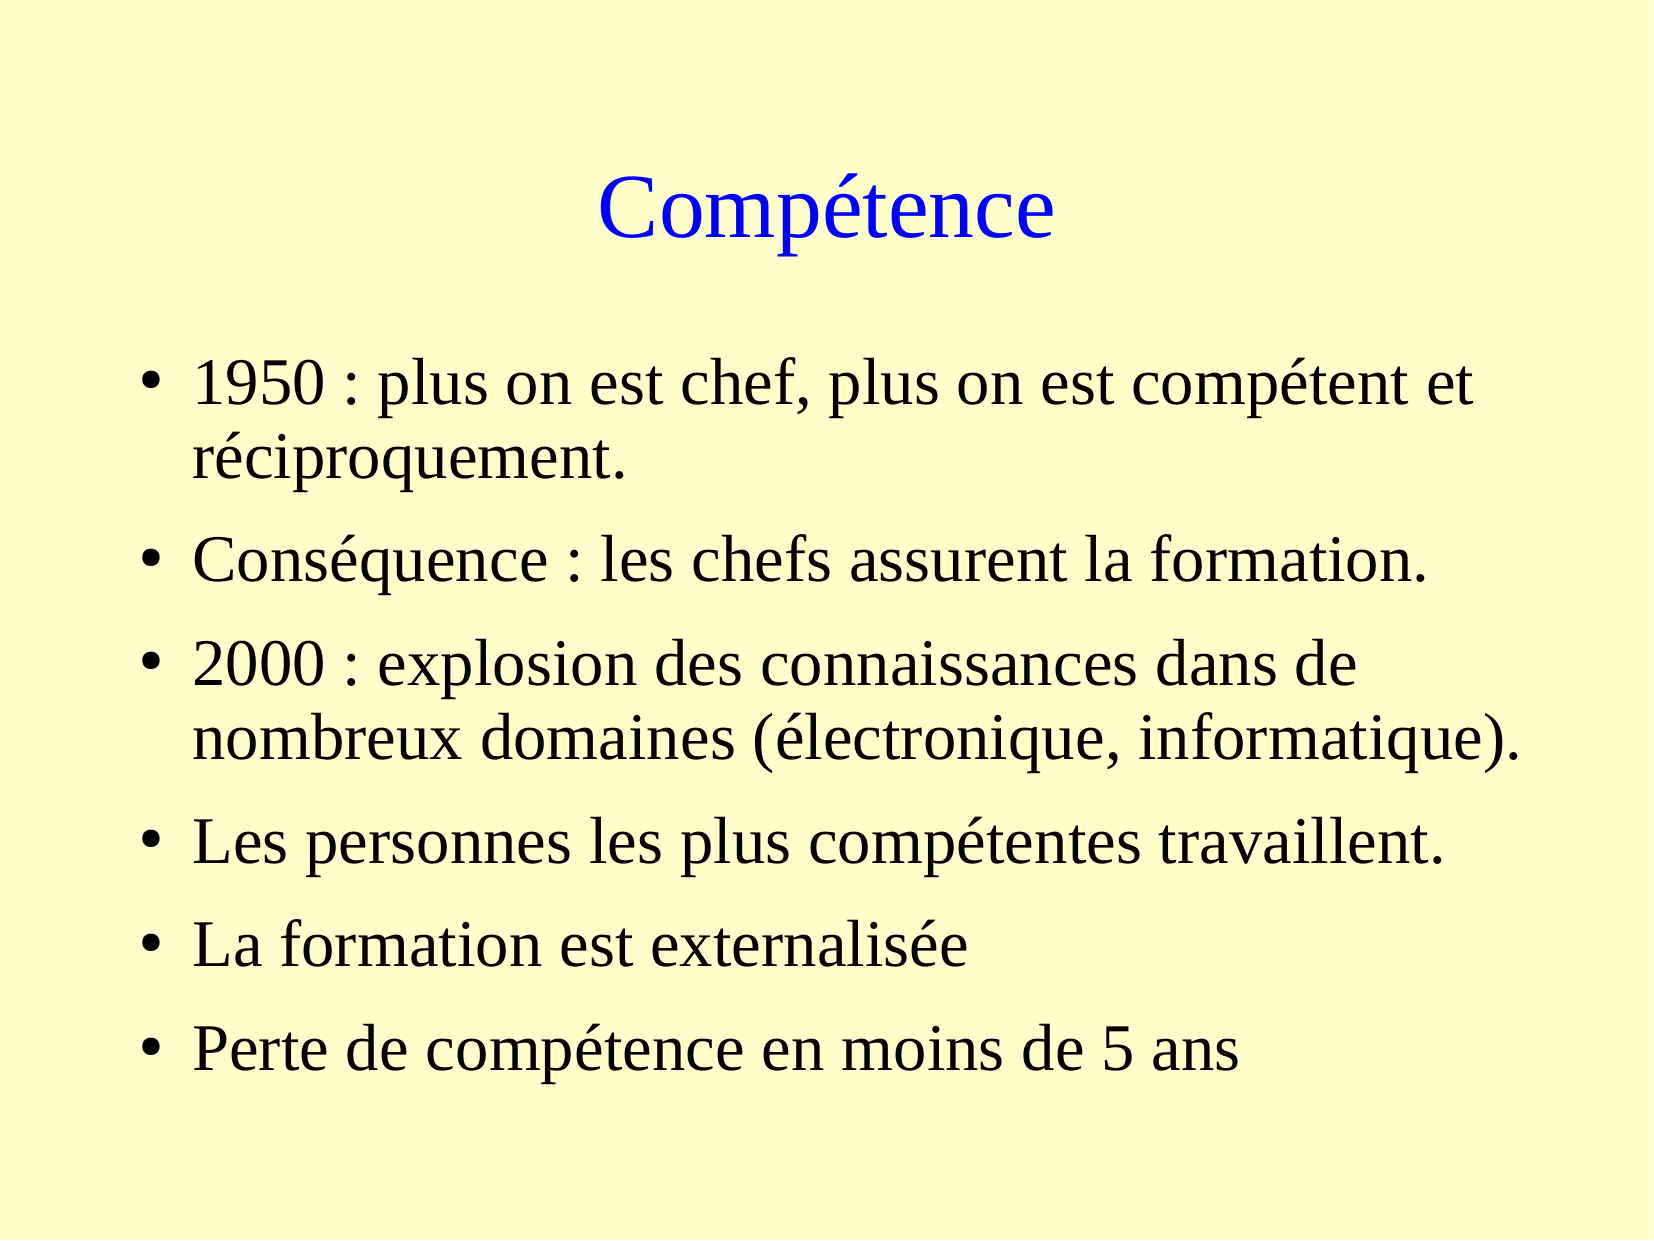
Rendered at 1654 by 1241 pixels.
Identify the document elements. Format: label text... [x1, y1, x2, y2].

title Compétence [121, 102, 1534, 311]
list 1950 : plus on est chef, plus on est compétent et réciproquement. Conséquence : les chefs assurent la formation. 2000 : explosion des connaissances dans de nombreux domaines (électronique, informatique). Les personnes les plus compétentes travaillent. La formation est externalisée Perte de compétence en moins de 5 ans [121, 344, 1534, 1139]
